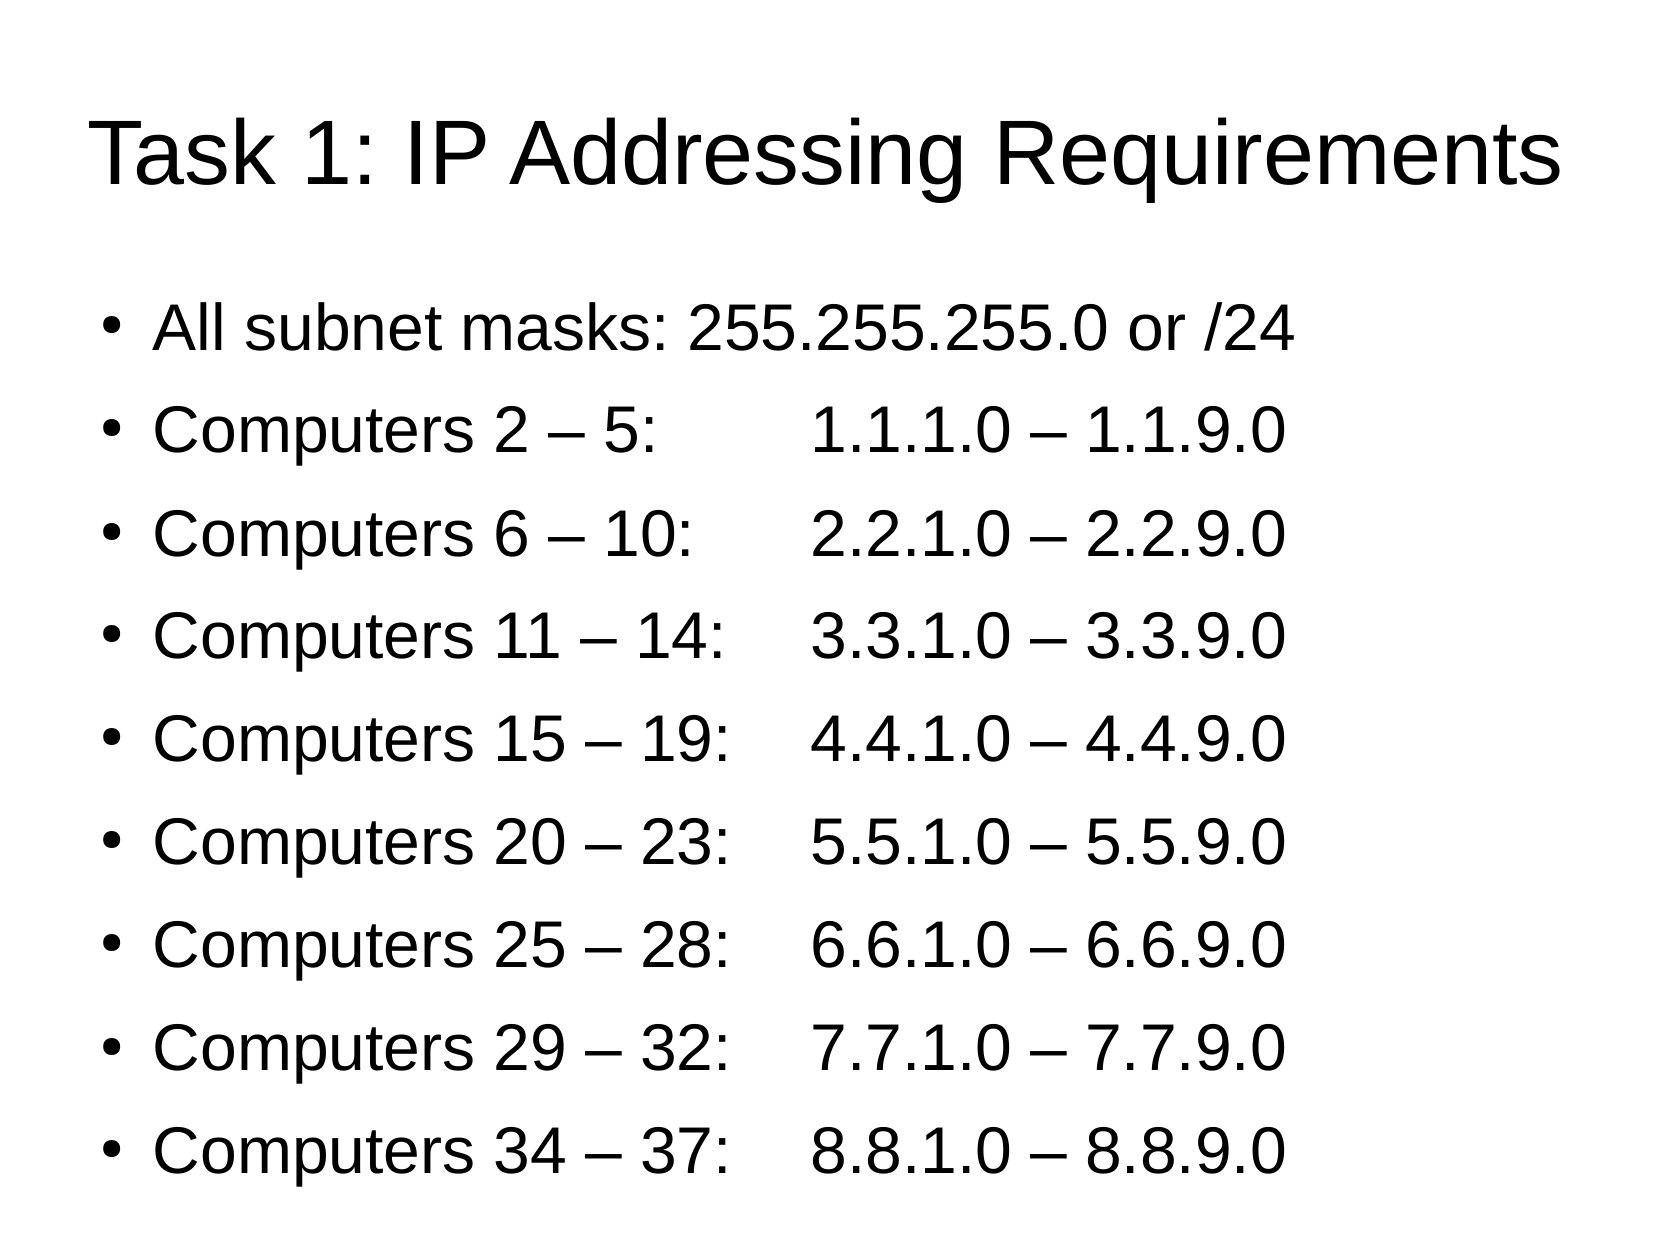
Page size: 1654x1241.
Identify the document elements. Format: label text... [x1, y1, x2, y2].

title Task 1: IP Addressing Requirements [82, 49, 1571, 257]
list All subnet masks: 255.255.255.0 or /24 Computers 2 – 5: 1.1.1.0 – 1.1.9.0 Computers 6 – 10: 2.2.1.0 – 2.2.9.0 Computers 11 – 14: 3.3.1.0 – 3.3.9.0 Computers 15 – 19: 4.4.1.0 – 4.4.9.0 Computers 20 – 23: 5.5.1.0 – 5.5.9.0 Computers 25 – 28: 6.6.1.0 – 6.6.9.0 Computers 29 – 32: 7.7.1.0 – 7.7.9.0 Computers 34 – 37: 8.8.1.0 – 8.8.9.0 [82, 290, 1571, 1193]
